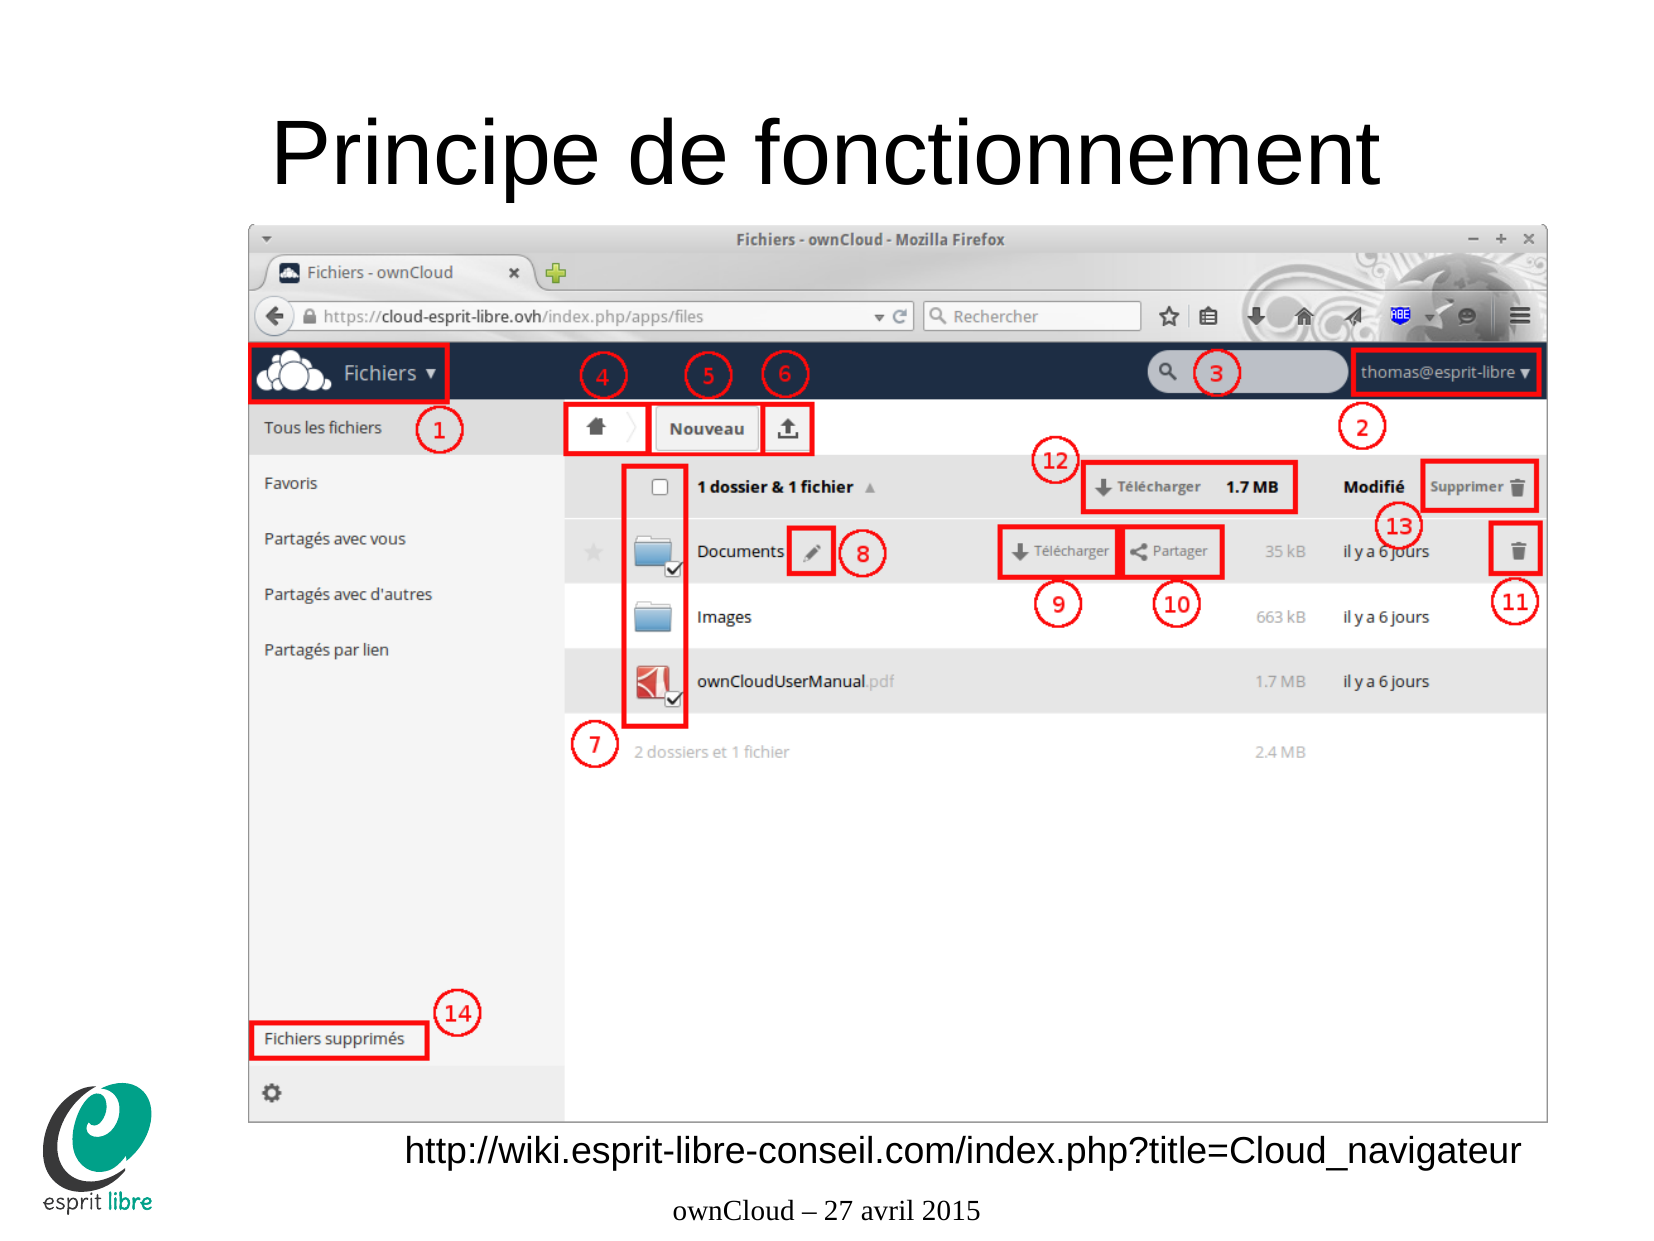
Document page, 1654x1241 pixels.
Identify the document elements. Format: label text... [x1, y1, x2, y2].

picture [248, 224, 1548, 1124]
text_box http://wiki.esprit-libre-conseil.com/index.php?title=Cloud_navigateur [389, 1122, 1537, 1179]
title Principe de fonctionnement [82, 49, 1571, 257]
